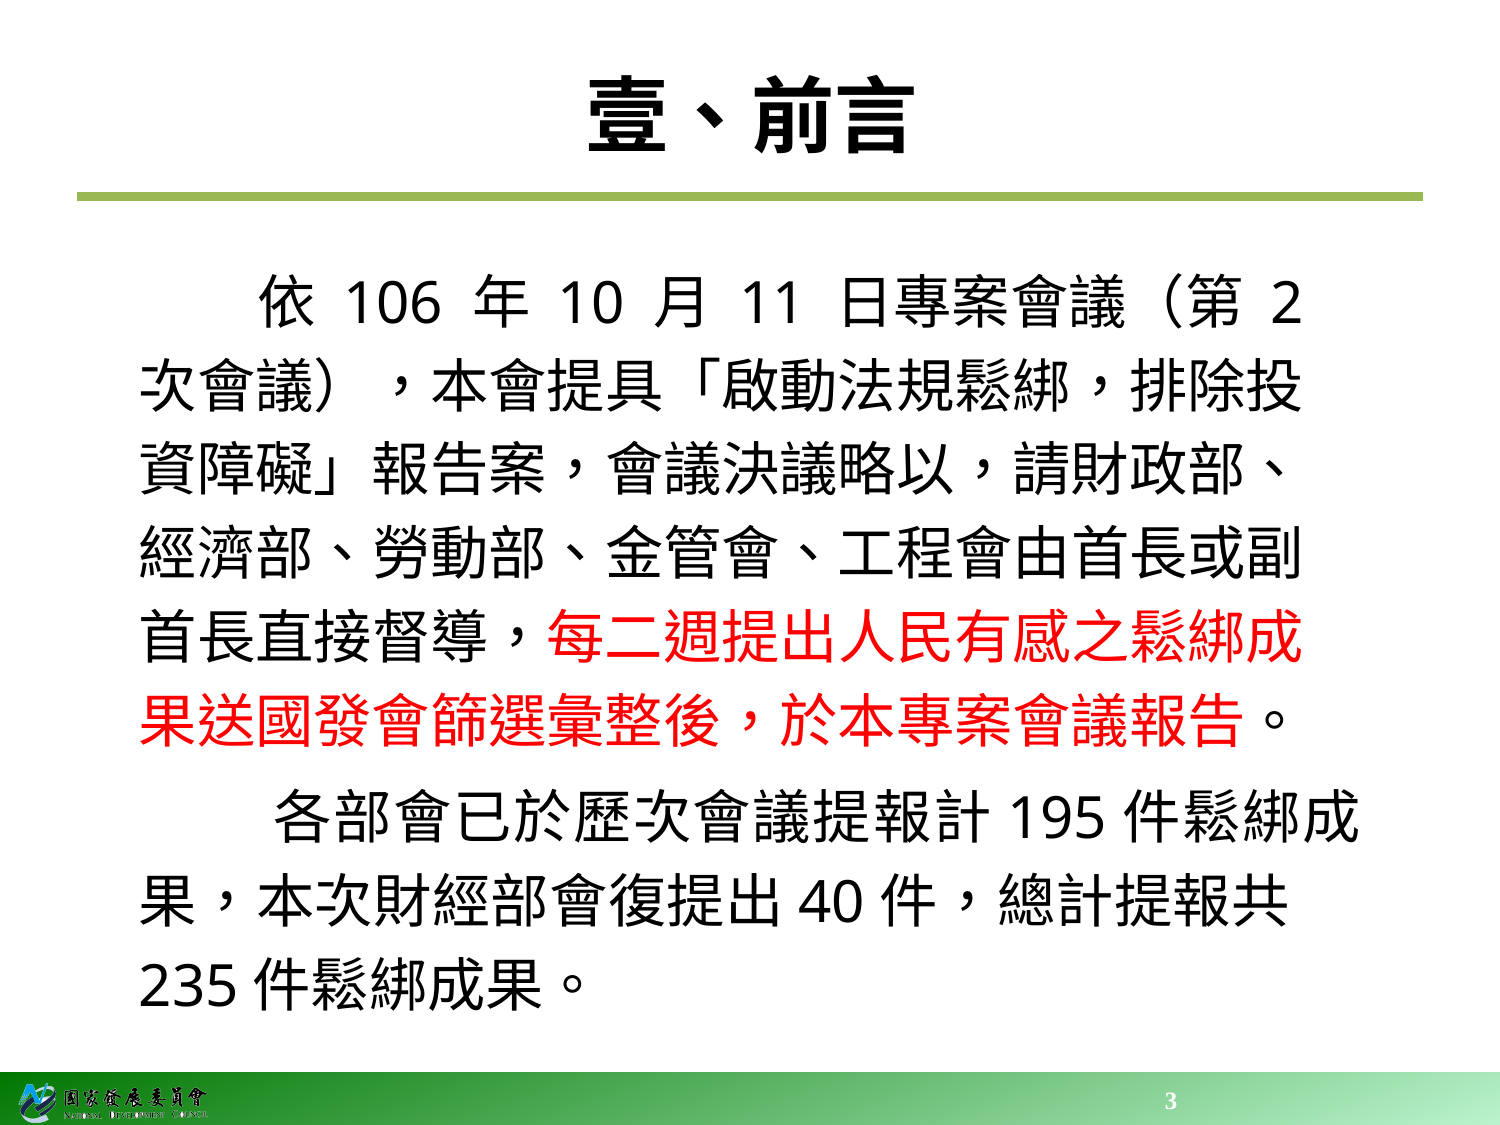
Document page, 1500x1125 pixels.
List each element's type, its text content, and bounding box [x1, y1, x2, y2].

list 依 106 年 10 月 11 日專案會議（第 2 次會議），本會提具「啟動法規鬆綁，排除投資障礙」報告案，會議決議略以，請財政部、經濟部、勞動部、金管會、工程會由首長或副首長直接督導，每二週提出人民有感之鬆綁成果送國發會篩選彙整後，於本專案會議報告。 各部會已於歷次會議提報計195件鬆綁成果，本次財經部會復提出40件，總計提報共235件鬆綁成果。 [123, 243, 1377, 1047]
title 壹、前言 [76, 19, 1427, 207]
text_box 3 [1149, 1069, 1500, 1125]
